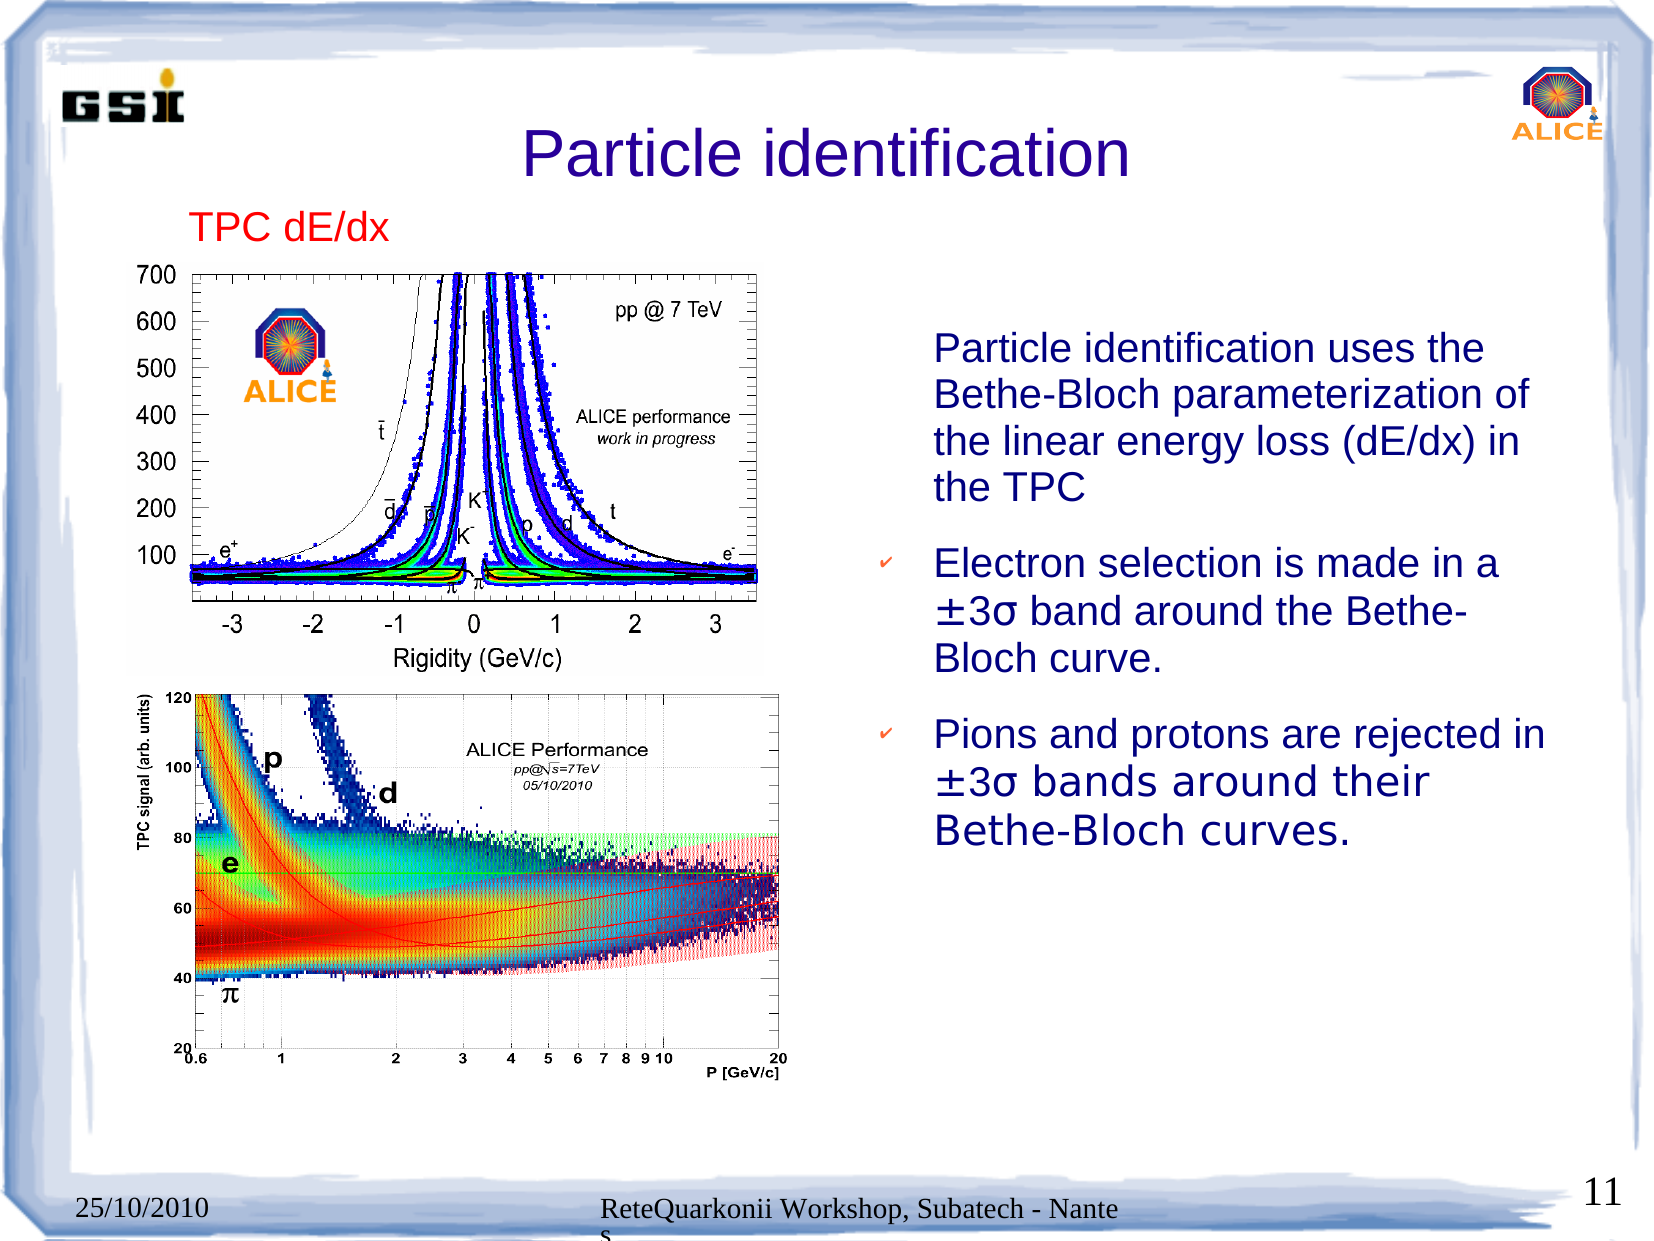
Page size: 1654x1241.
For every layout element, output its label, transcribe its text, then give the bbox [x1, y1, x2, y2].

list Particle identification uses the Bethe-Bloch parameterization of the linear energy loss (dE/dx) in the TPC Electron selection is made in a ±3σ band around the Bethe-Bloch curve. Pions and protons are rejected in ±3σ bands around their Bethe-Bloch curves. [862, 324, 1572, 1107]
text_box TPC dE/dx [173, 196, 474, 258]
title Particle identification [82, 49, 1571, 257]
picture [0, 0, 1654, 1241]
